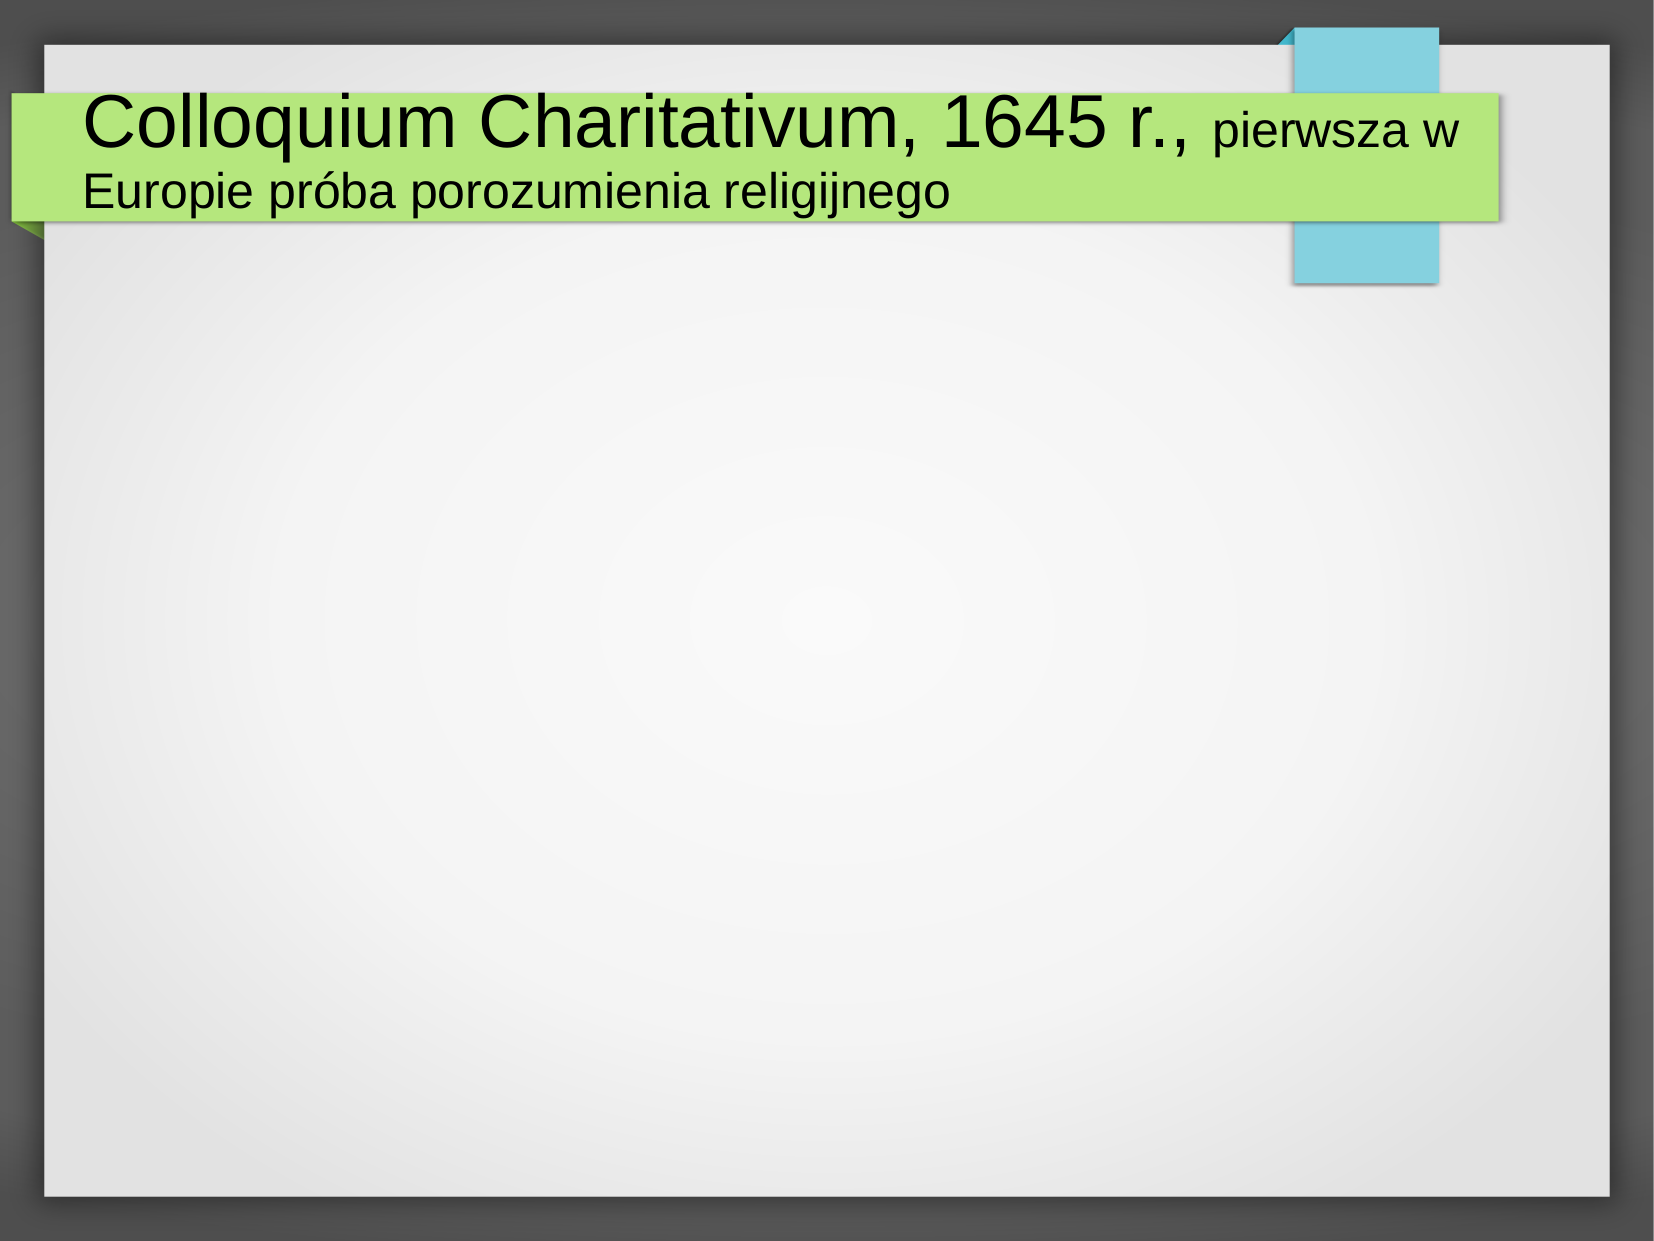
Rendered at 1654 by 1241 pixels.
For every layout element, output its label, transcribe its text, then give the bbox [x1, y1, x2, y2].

title Colloquium Charitativum, 1645 r., pierwsza w Europie próba porozumienia religijnego [82, 47, 1571, 252]
picture [0, 0, 1654, 1241]
